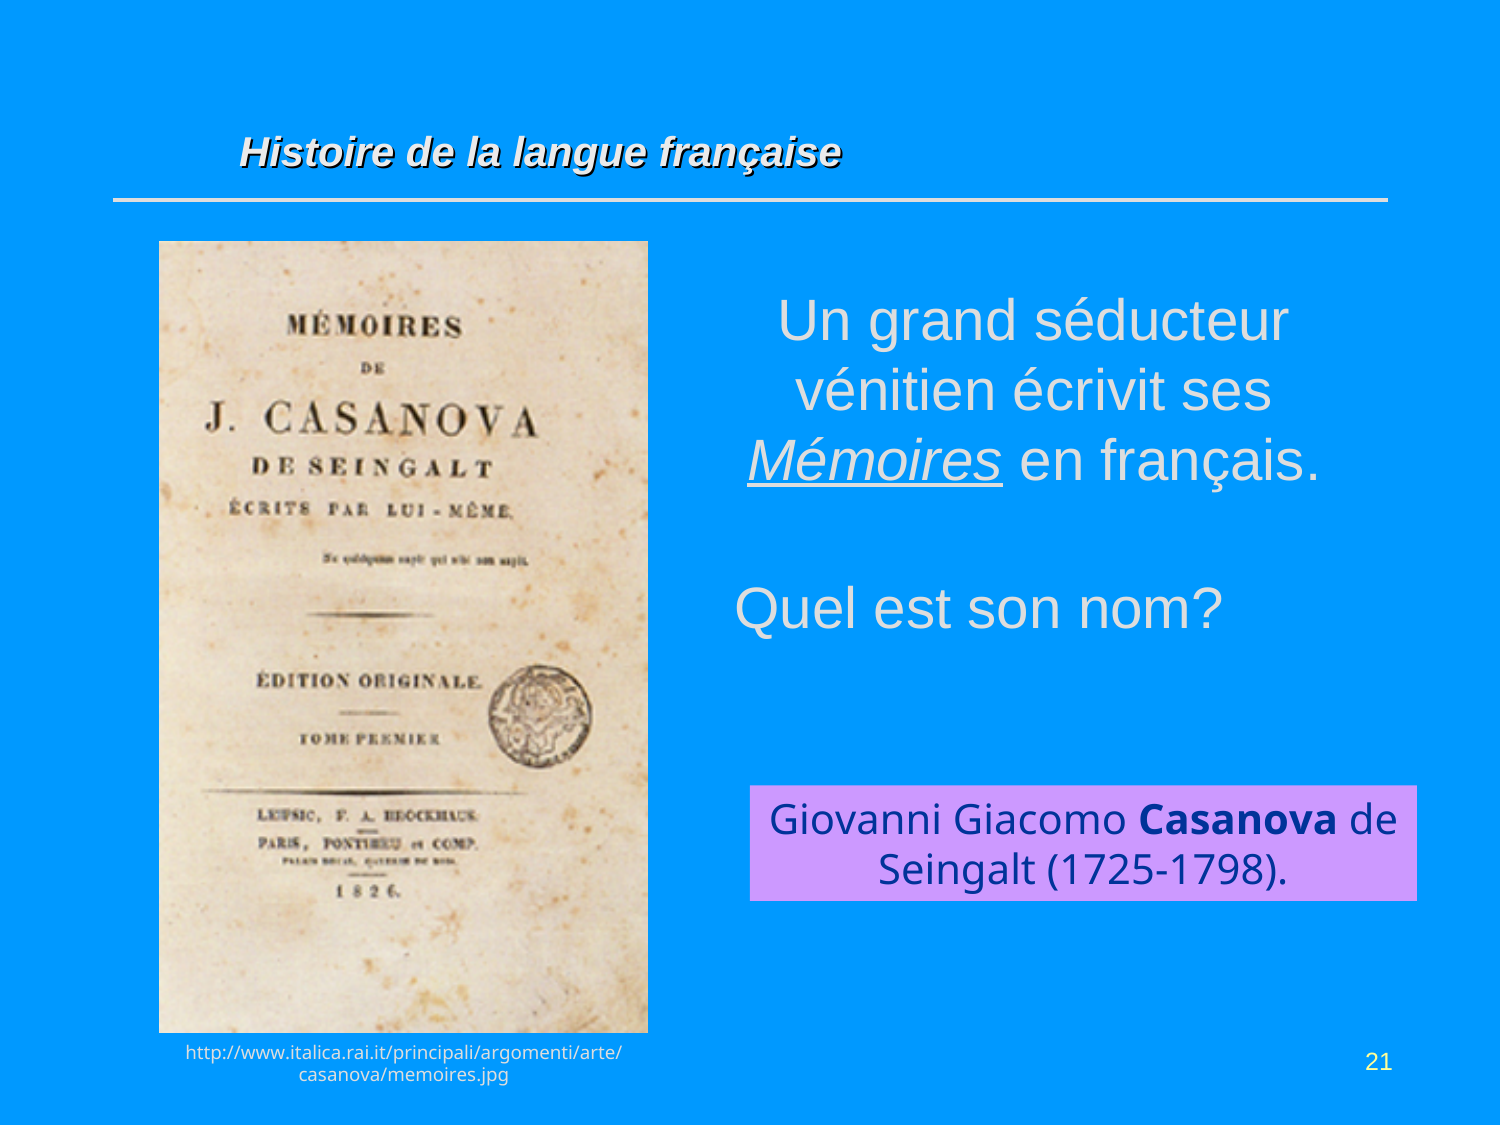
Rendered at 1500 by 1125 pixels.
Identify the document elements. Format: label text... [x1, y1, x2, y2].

text_box Giovanni Giacomo Casanova de Seingalt (1725-1798). [749, 785, 1417, 901]
picture [159, 241, 648, 1033]
text_box Un grand séducteur vénitien écrivit ses Mémoires en français. Quel est son nom? [693, 274, 1375, 650]
text_box Histoire de la langue française [224, 116, 858, 183]
text_box http://www.italica.rai.it/principali/argomenti/arte/casanova/memoires.jpg [159, 1033, 648, 1094]
